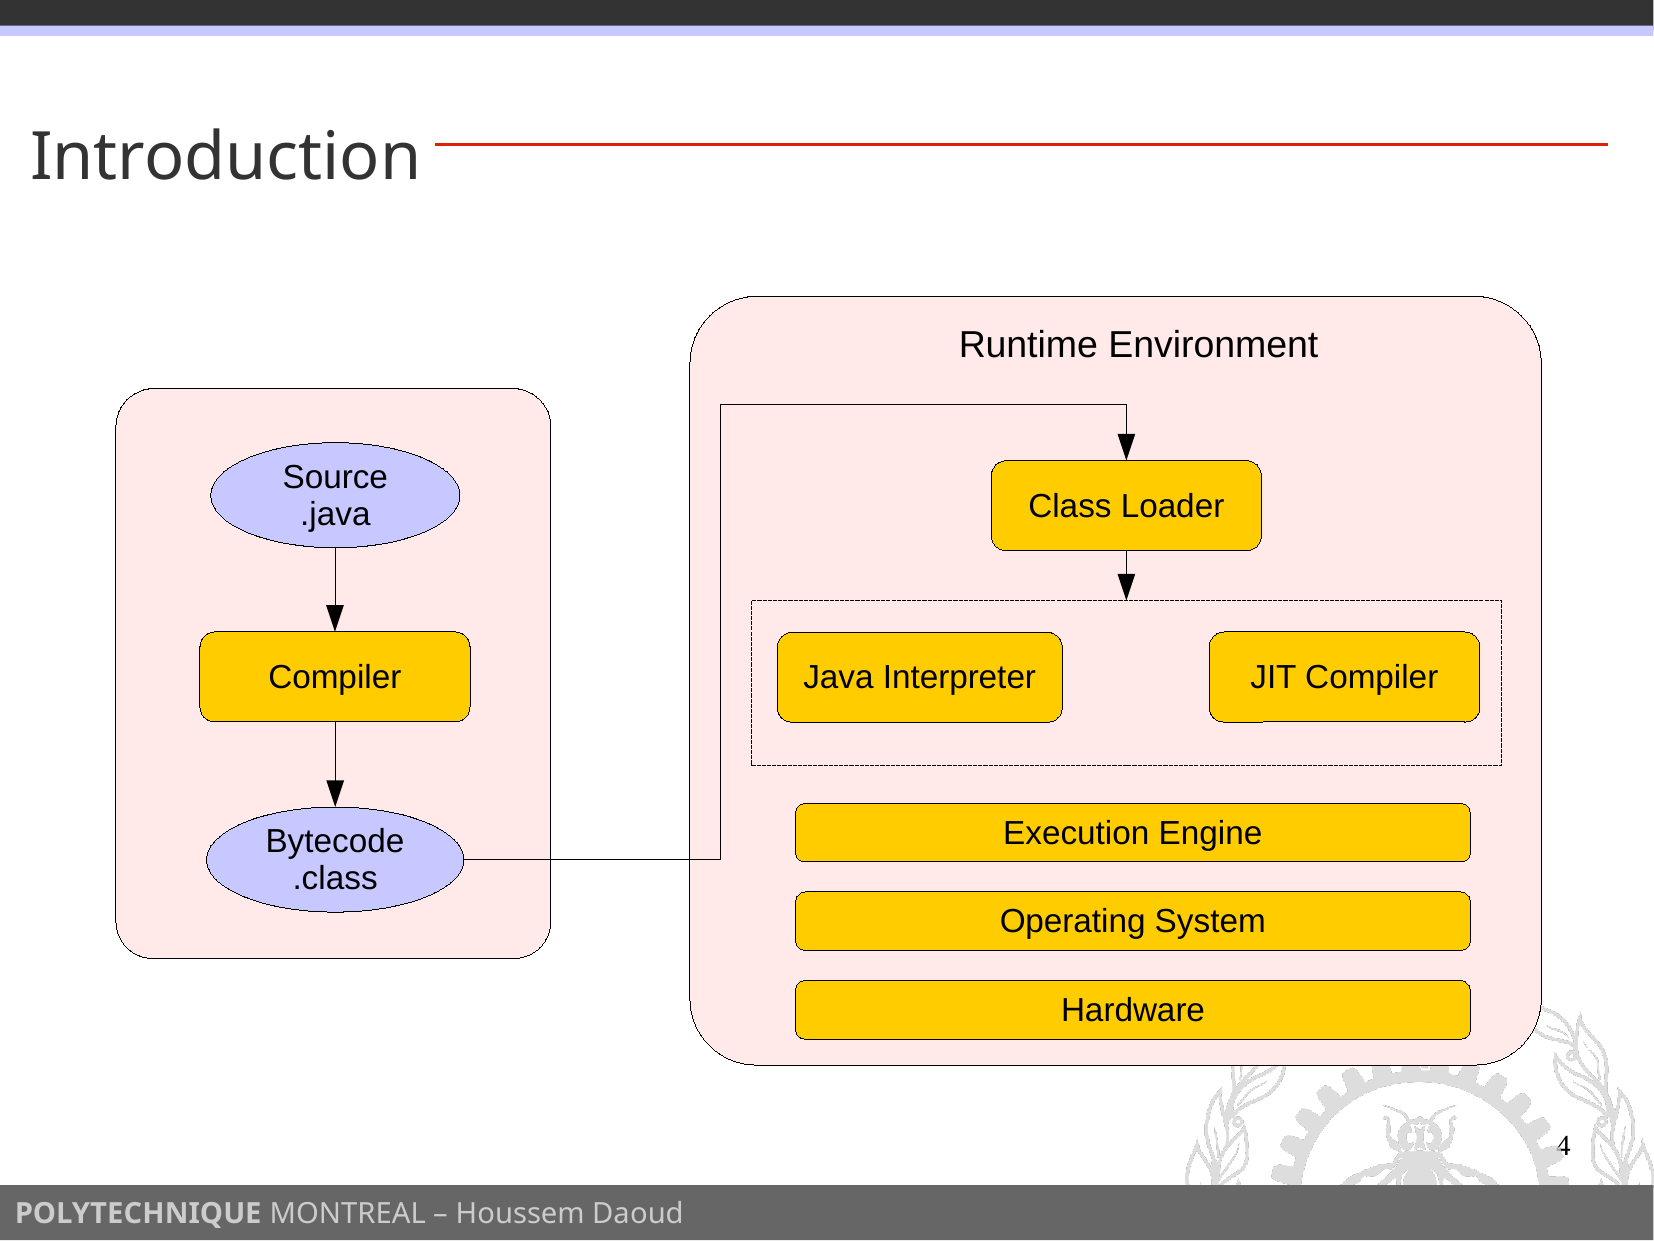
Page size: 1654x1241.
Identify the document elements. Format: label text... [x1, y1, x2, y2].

text_box Bytecode .class [206, 807, 464, 913]
text_box Java Interpreter [777, 632, 1063, 723]
picture [1185, 968, 1654, 1185]
text_box Runtime Environment [877, 316, 1411, 384]
text_box [689, 296, 1542, 1066]
text_box JIT Compiler [1209, 631, 1480, 723]
text_box Introduction [30, 60, 1561, 203]
text_box Execution Engine [795, 803, 1471, 862]
text_box POLYTECHNIQUE MONTREAL – Houssem Daoud [0, 1185, 1654, 1241]
text_box Compiler [199, 631, 471, 722]
text_box Hardware [795, 980, 1471, 1040]
text_box Operating System [795, 891, 1471, 951]
text_box Source .java [210, 442, 460, 548]
text_box [0, 0, 1654, 36]
text_box Class Loader [991, 460, 1262, 551]
text_box [115, 388, 551, 959]
